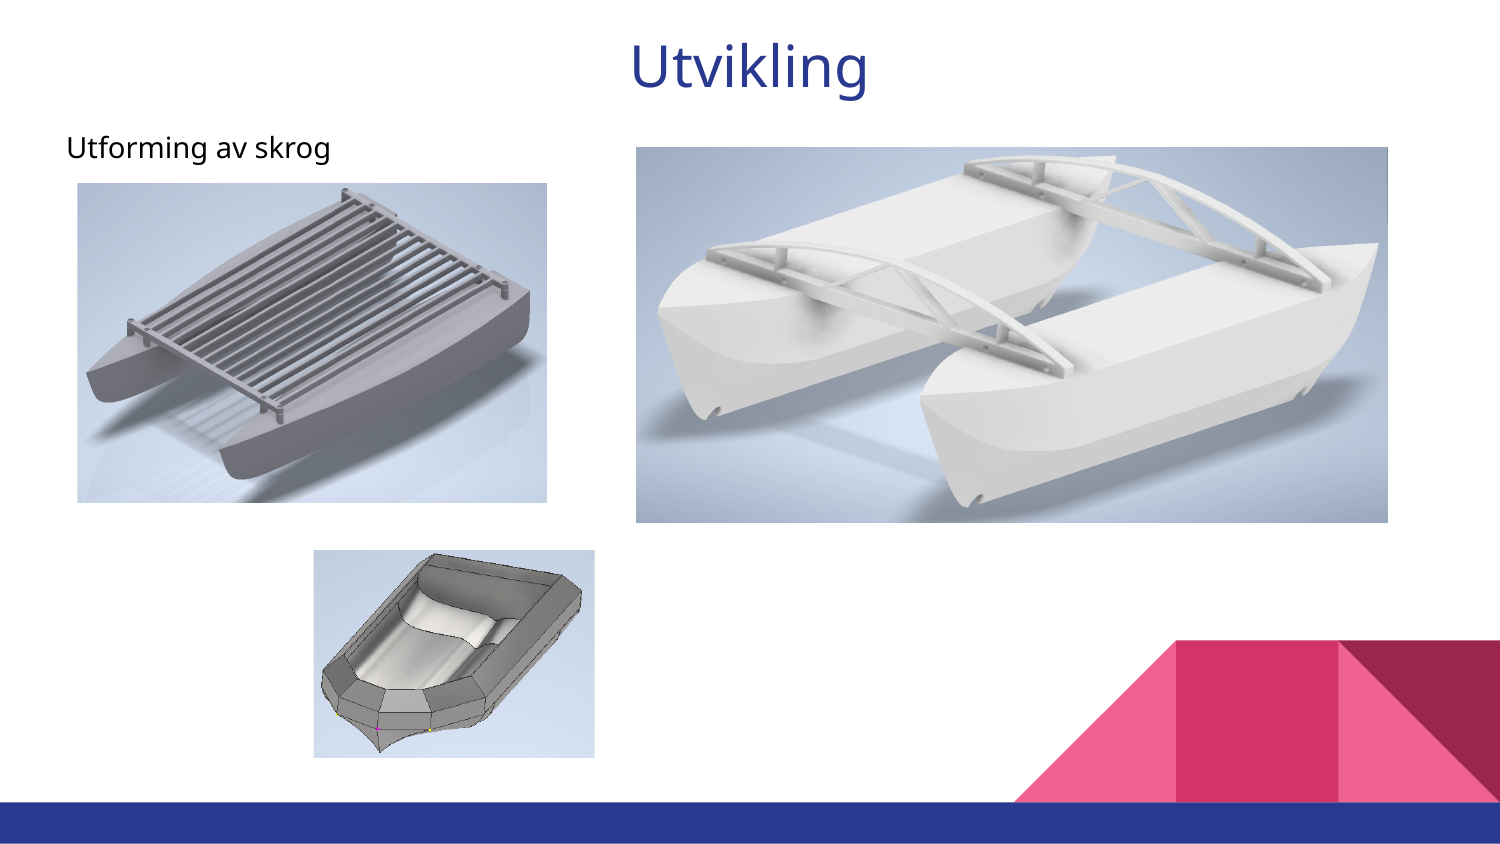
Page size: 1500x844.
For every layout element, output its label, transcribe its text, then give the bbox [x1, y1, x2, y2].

picture [77, 183, 547, 503]
text_box Utforming av skrog [51, 113, 547, 179]
picture [313, 550, 595, 758]
title Utvikling [51, 14, 1449, 114]
picture [636, 147, 1388, 523]
